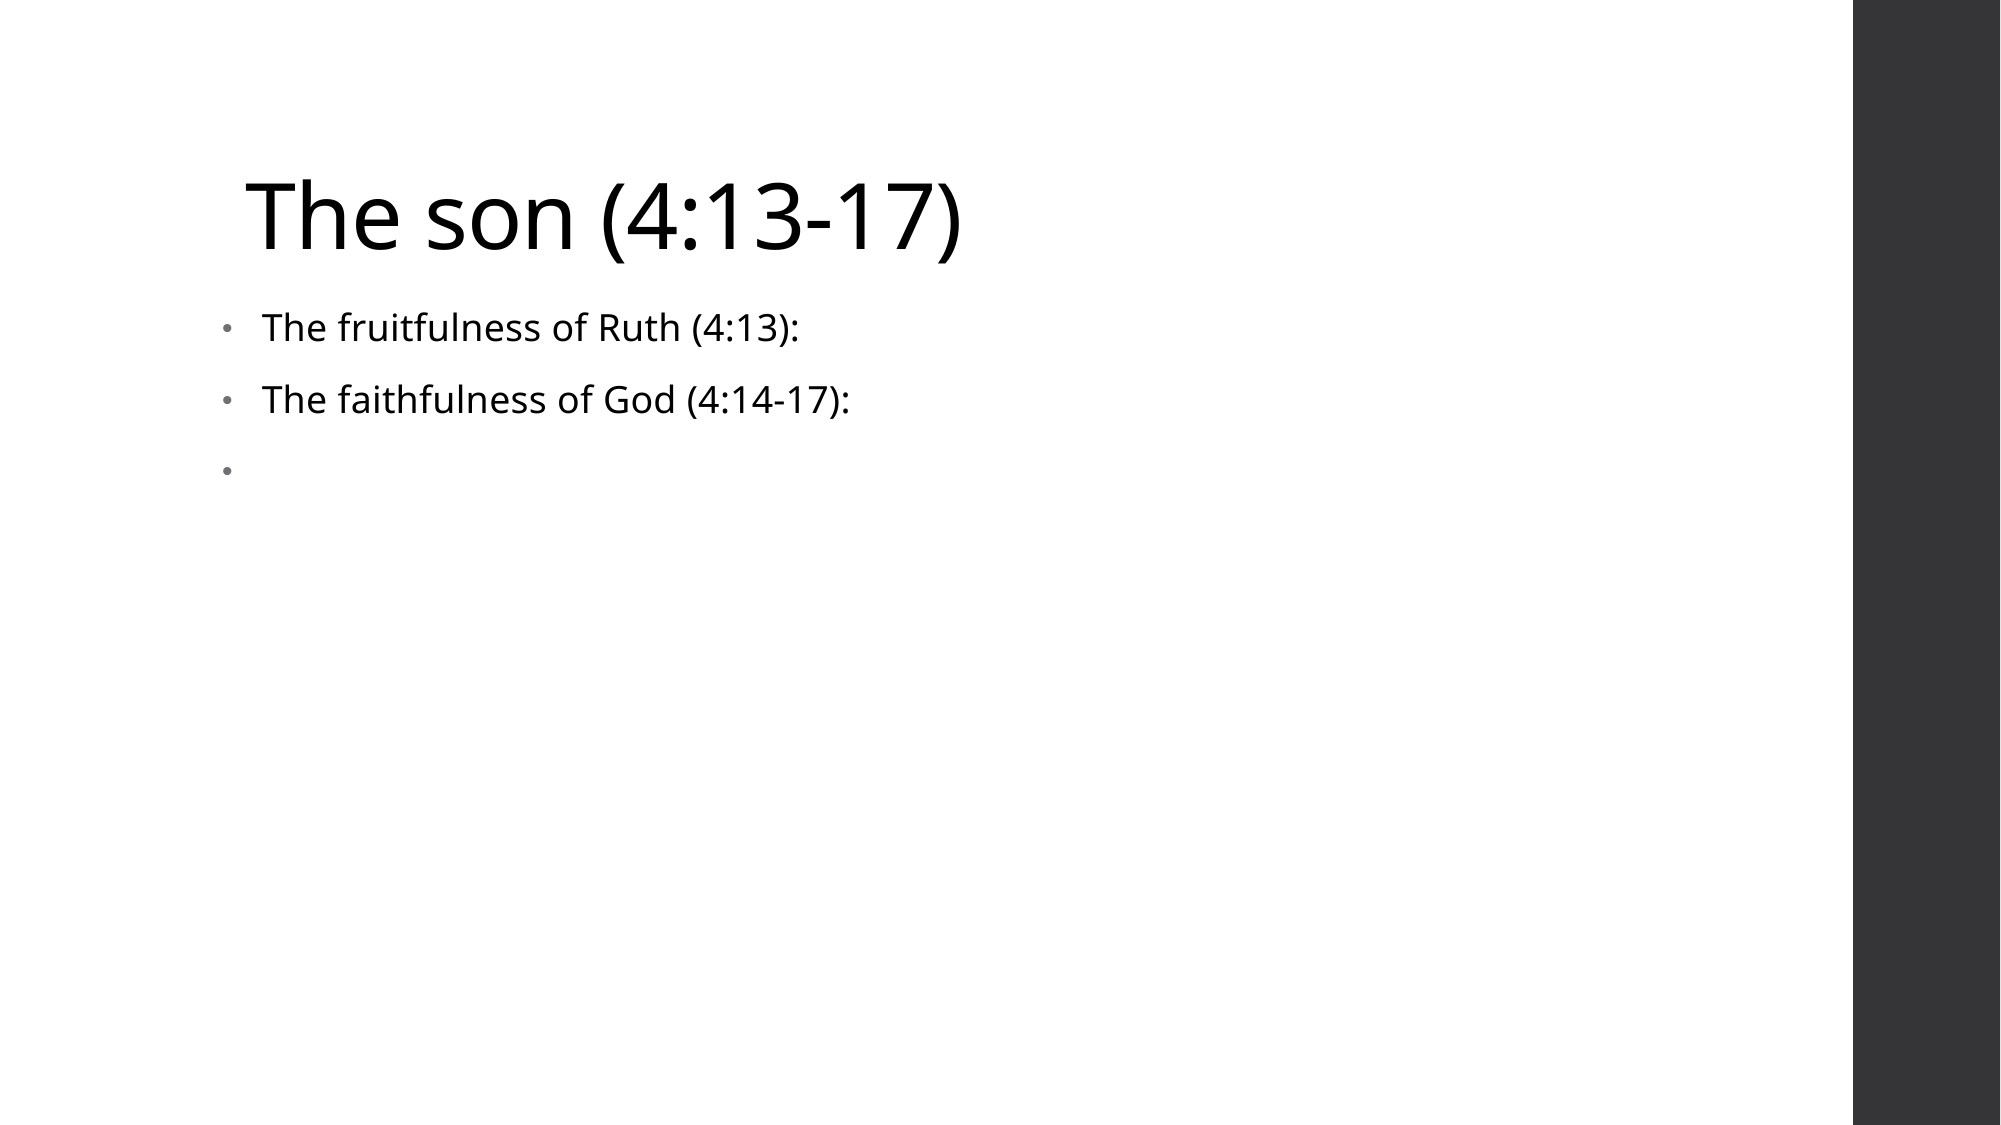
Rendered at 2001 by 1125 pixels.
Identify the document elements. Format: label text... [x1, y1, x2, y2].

list The fruitfulness of Ruth (4:13): The faithfulness of God (4:14-17): [206, 299, 1617, 1014]
title The son (4:13-17) [206, 60, 1797, 278]
